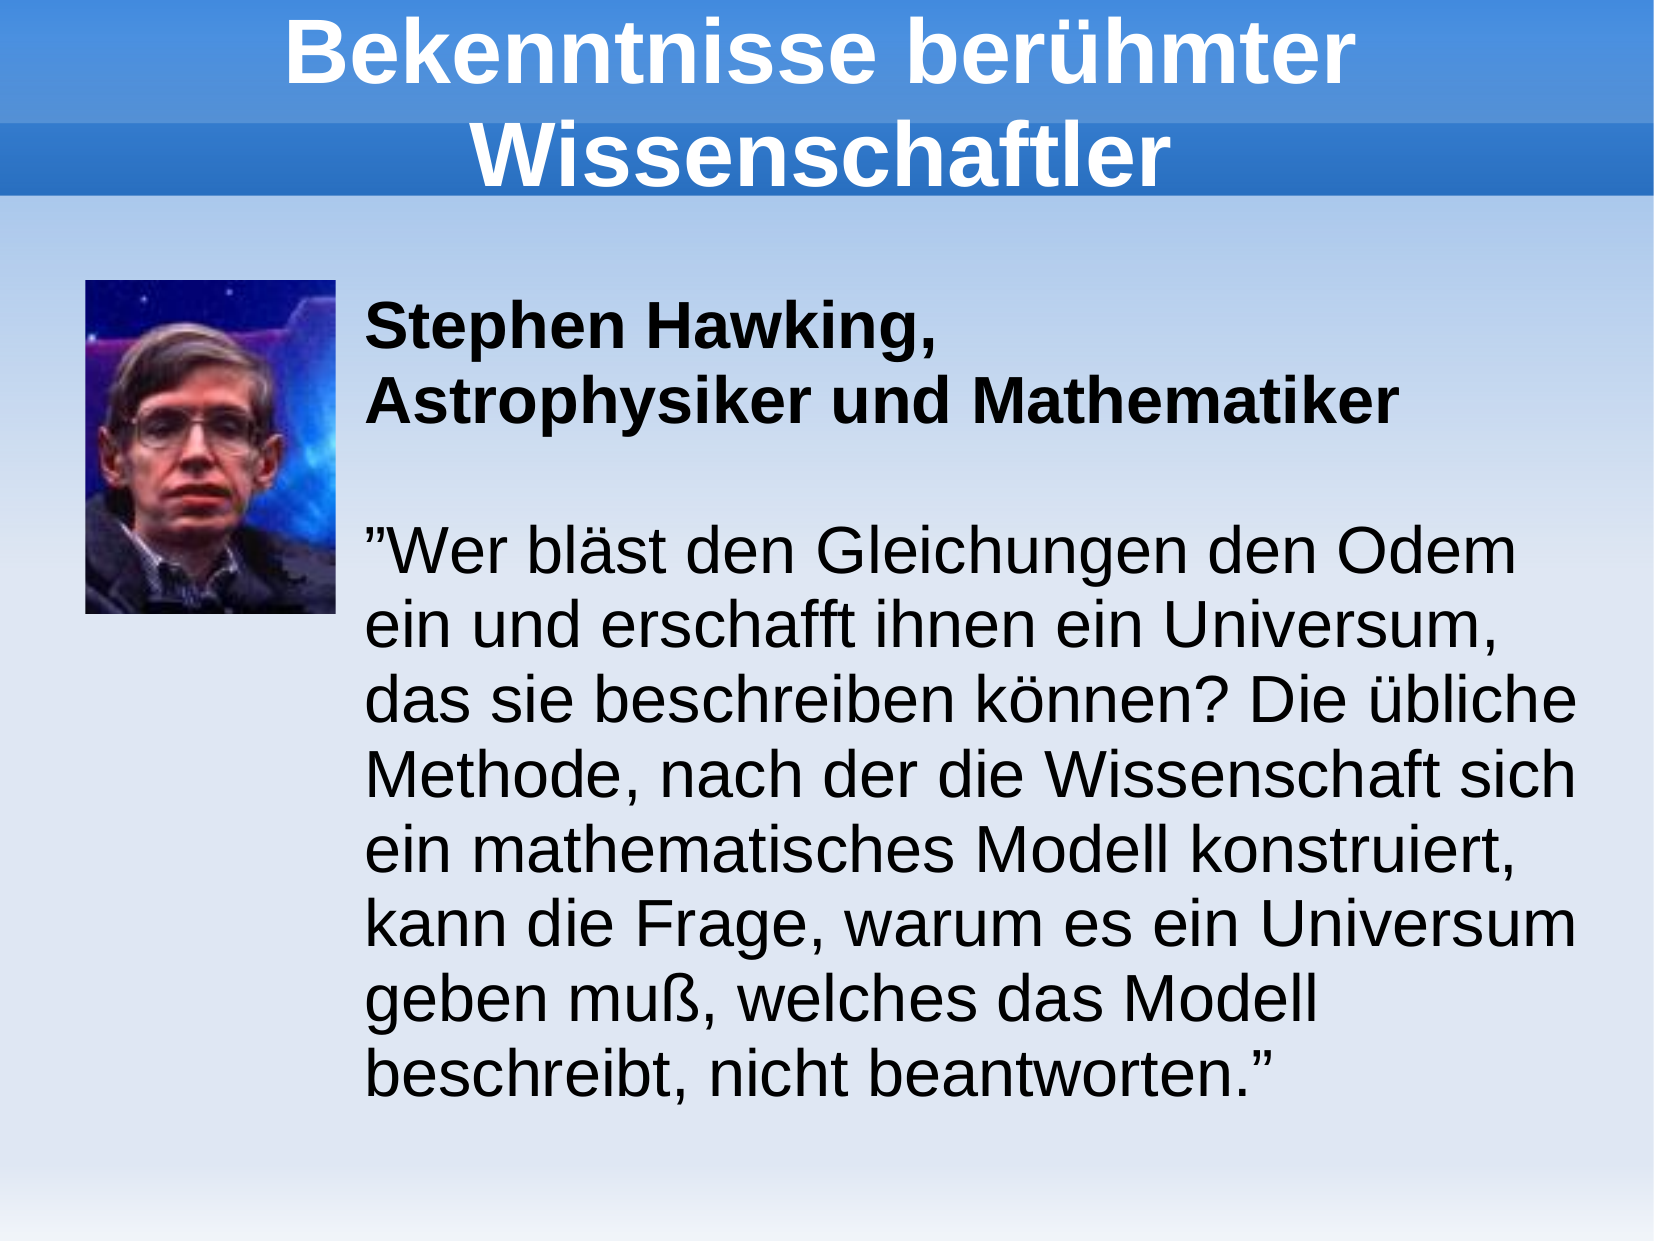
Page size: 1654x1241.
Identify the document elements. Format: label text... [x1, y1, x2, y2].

picture [0, 0, 1654, 1241]
subtitle Stephen Hawking, Astrophysiker und Mathematiker ”Wer bläst den Gleichungen den Odem ein und erschafft ihnen ein Universum, das sie beschreiben können? Die übliche Methode, nach der die Wissenschaft sich ein mathematisches Modell konstruiert, kann die Frage, warum es ein Universum geben muß, welches das Modell beschreibt, nicht beantworten.” [364, 288, 1607, 1111]
title Bekenntnisse berühmter Wissenschaftler [76, 0, 1565, 208]
